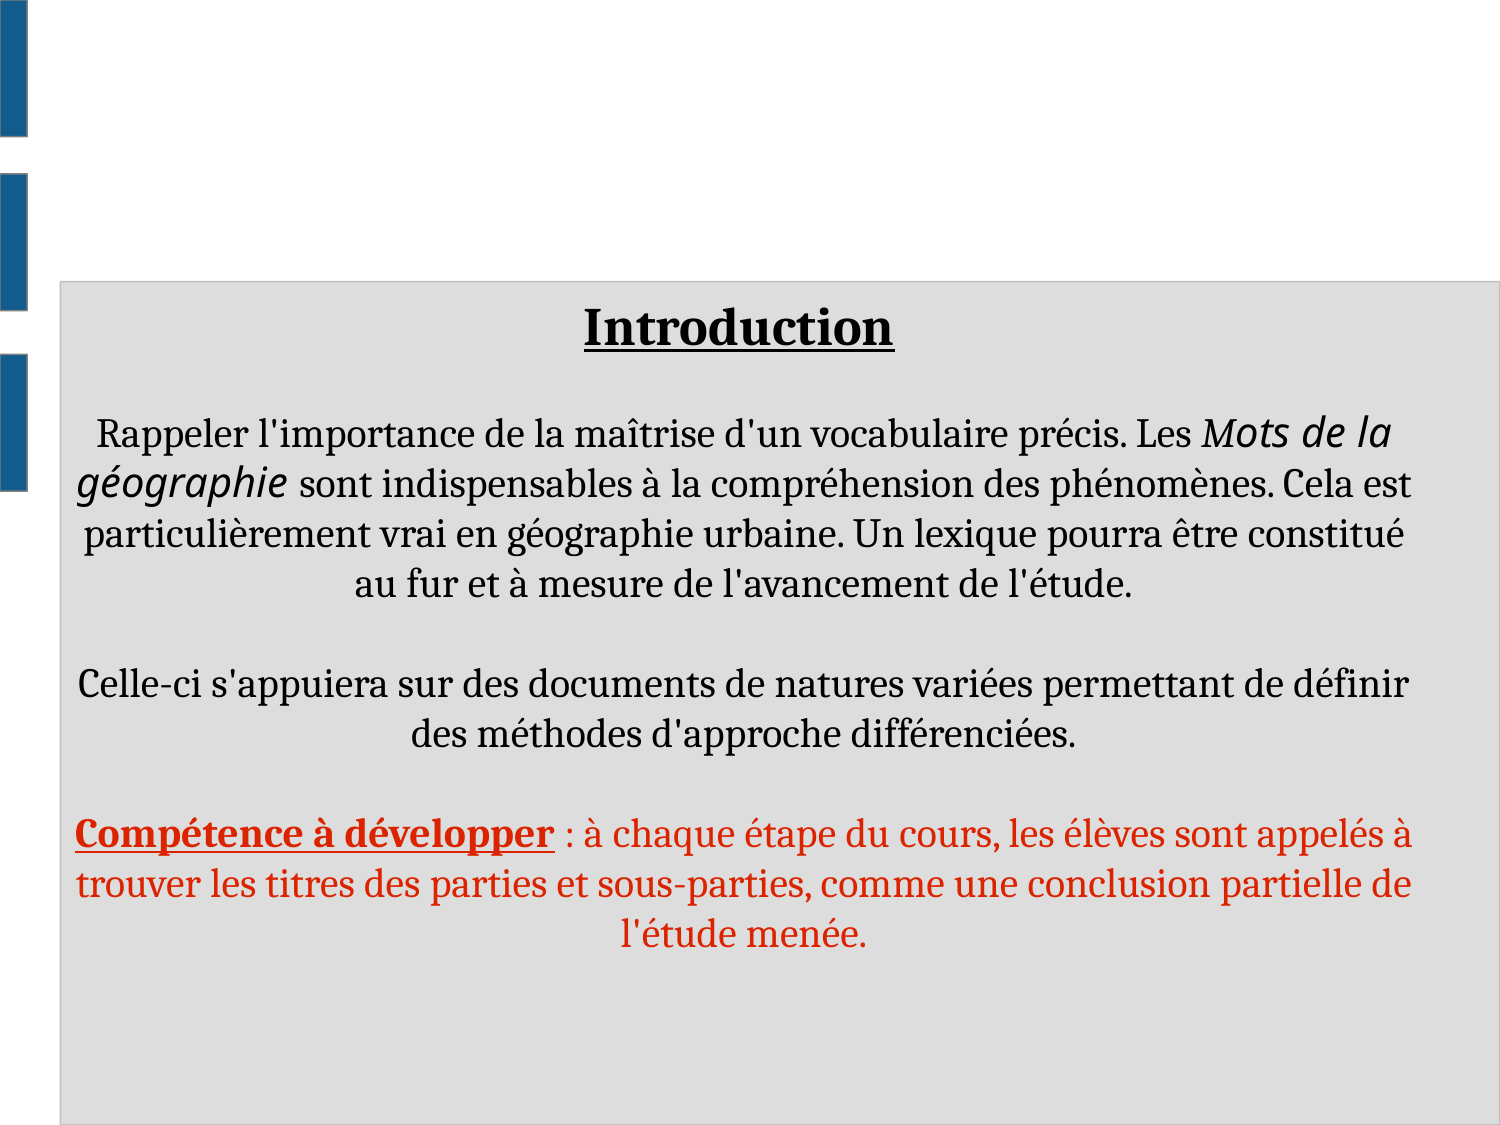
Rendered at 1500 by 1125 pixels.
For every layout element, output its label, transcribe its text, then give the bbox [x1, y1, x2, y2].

text_box [112, 99, 1388, 283]
text_box Introduction Rappeler l'importance de la maîtrise d'un vocabulaire précis. Les Mots de la géographie sont indispensables à la compréhension des phénomènes. Cela est particulièrement vrai en géographie urbaine. Un lexique pourra être constitué au fur et à mesure de l'avancement de l'étude. Celle-ci s'appuiera sur des documents de natures variées permettant de définir des méthodes d'approche différenciées. Compétence à développer : à chaque étape du cours, les élèves sont appelés à trouver les titres des parties et sous-parties, comme une conclusion partielle de l'étude menée. [47, 283, 1441, 1005]
